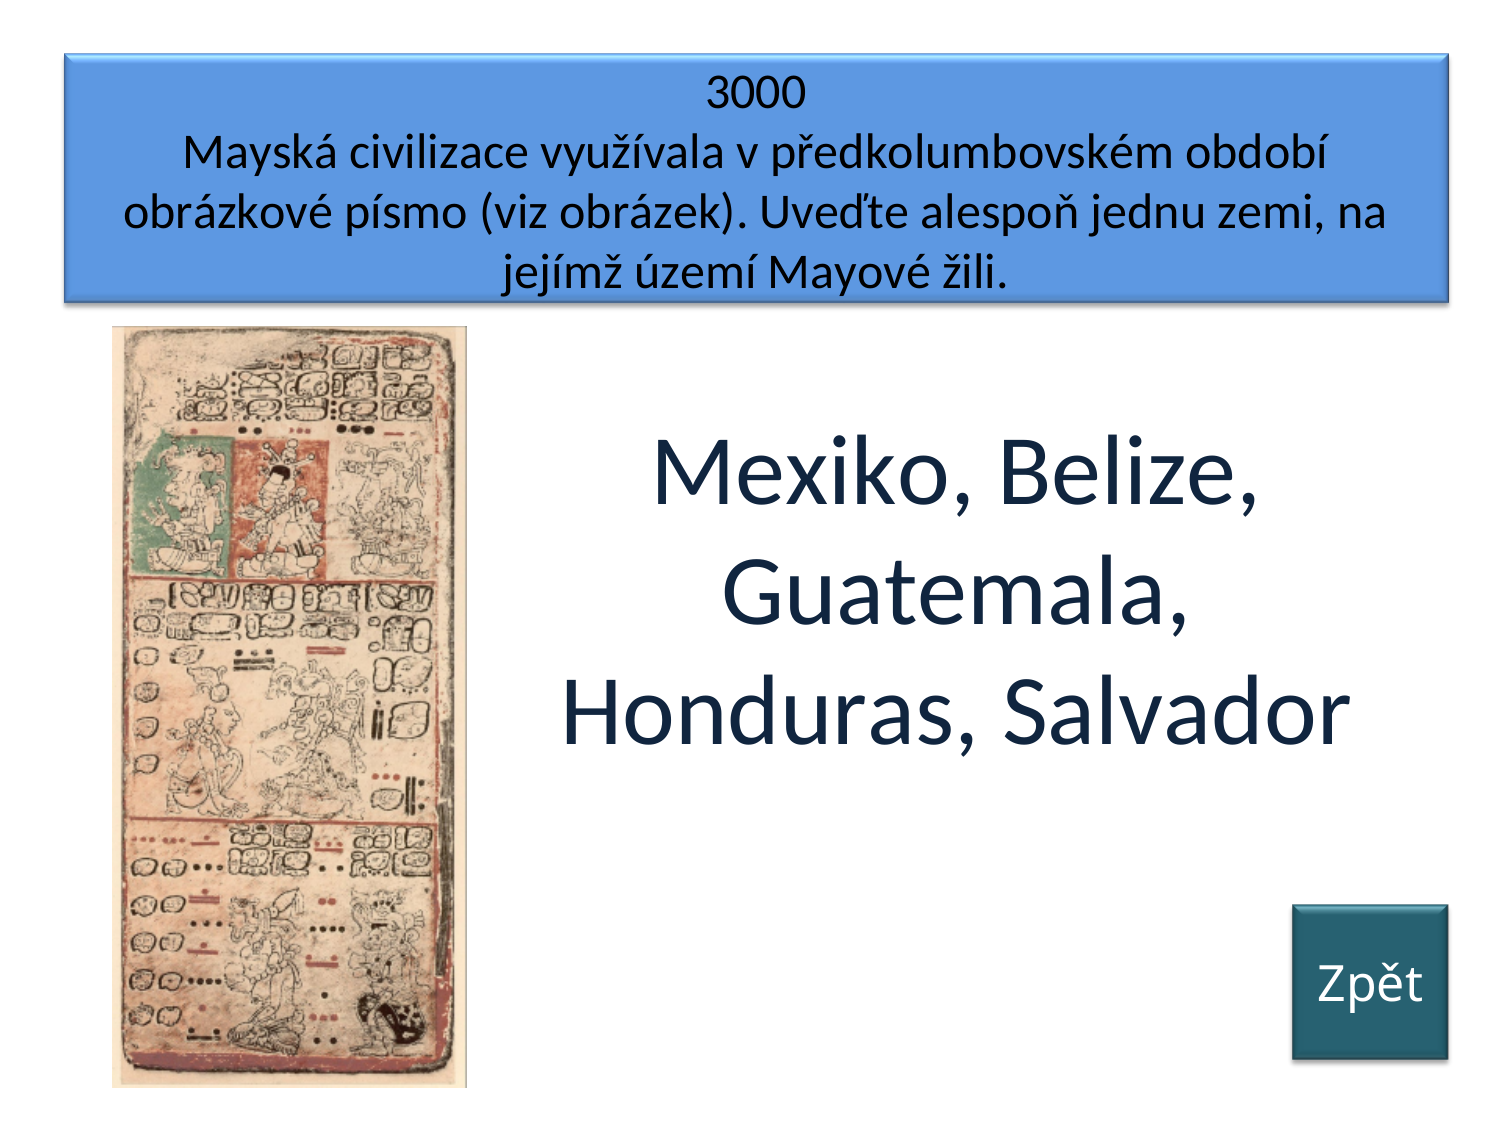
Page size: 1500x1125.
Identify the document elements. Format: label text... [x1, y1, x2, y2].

picture [55, 37, 1457, 1088]
text_box Mexiko, Belize, Guatemala, Honduras, Salvador [543, 397, 1371, 773]
text_box Zpět [1293, 904, 1447, 1059]
text_box 3000 Mayská civilizace využívala v předkolumbovském období obrázkové písmo (viz obrázek). Uveďte alespoň jednu zemi, na jejímž území Mayové žili. [64, 54, 1447, 303]
picture [1273, 899, 1466, 1072]
